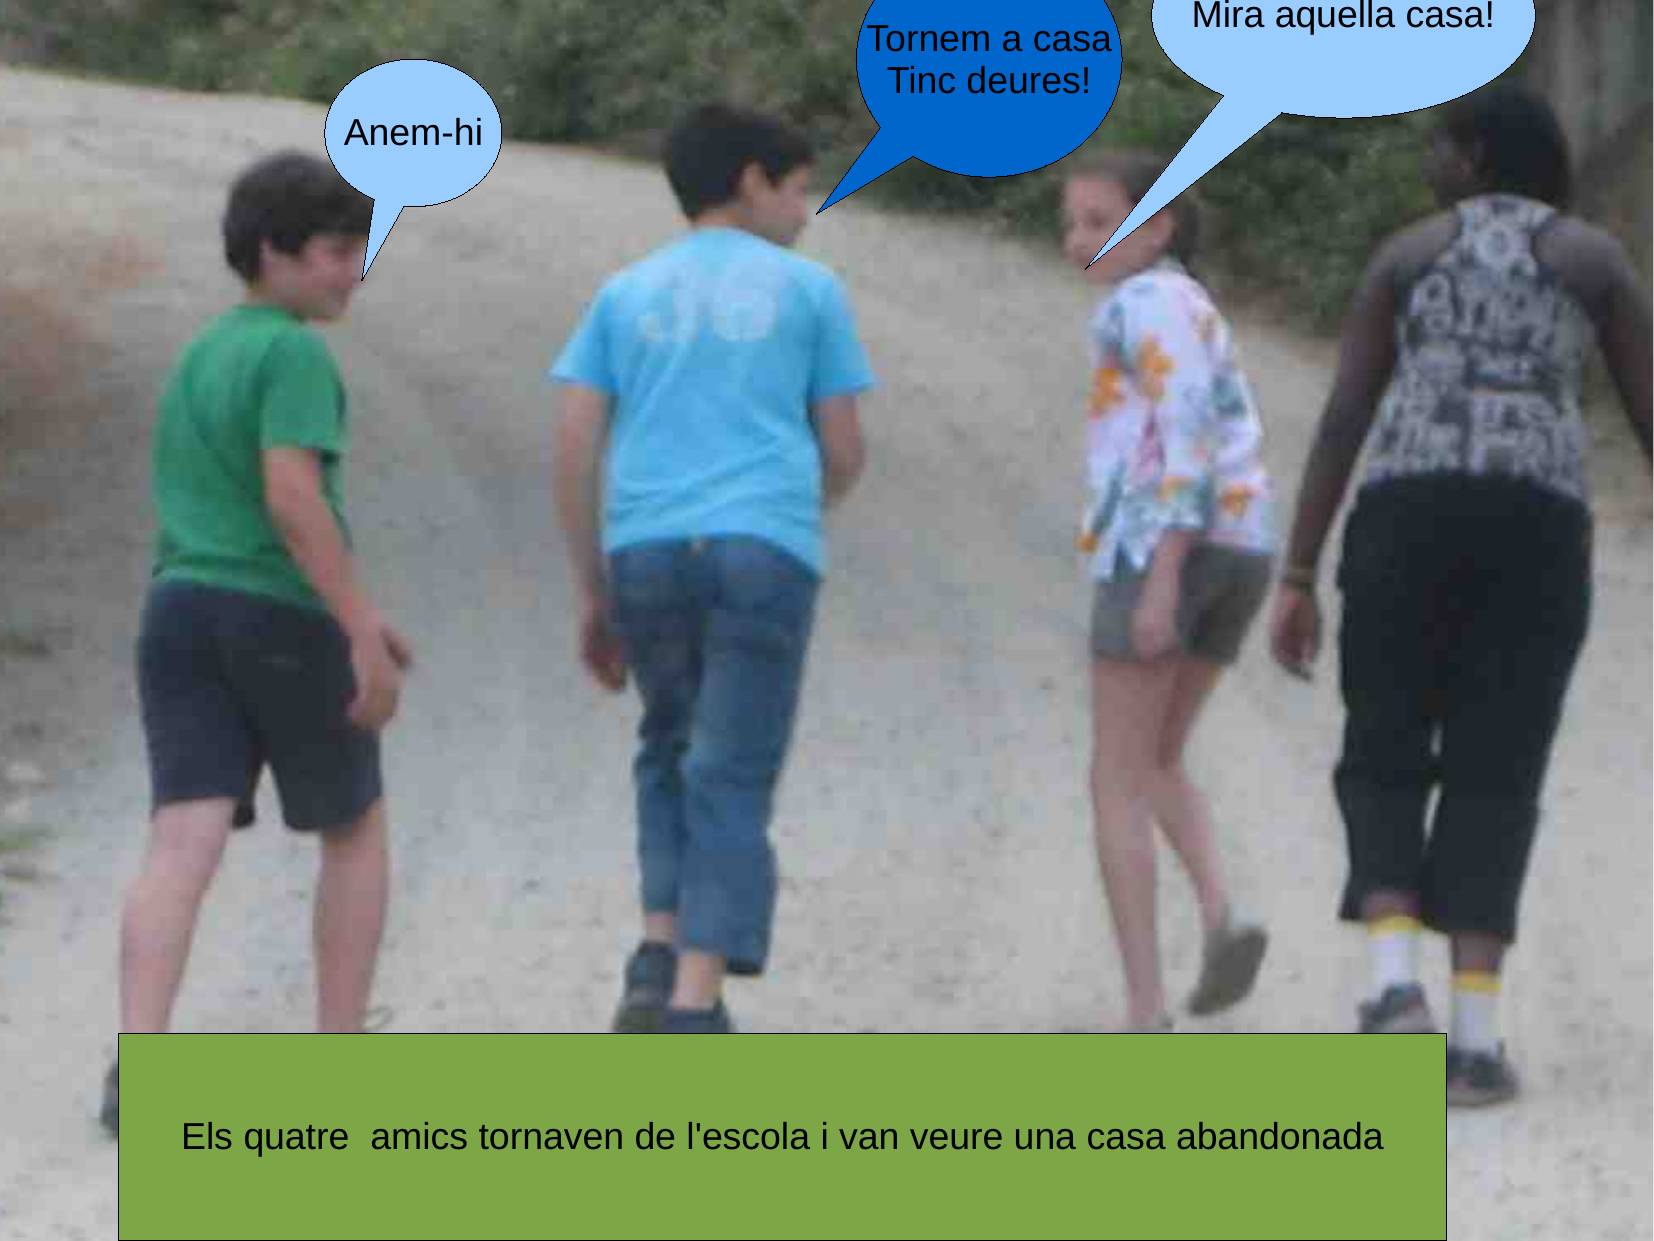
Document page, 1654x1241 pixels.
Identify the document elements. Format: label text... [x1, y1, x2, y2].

text_box Anem-hi [324, 59, 502, 281]
text_box Els quatre amics tornaven de l'escola i van veure una casa abandonada [118, 1033, 1447, 1241]
text_box Mira aquella casa! [1085, 0, 1536, 270]
picture [0, 0, 1654, 1241]
text_box Tornem a casa Tinc deures! [816, 0, 1123, 215]
